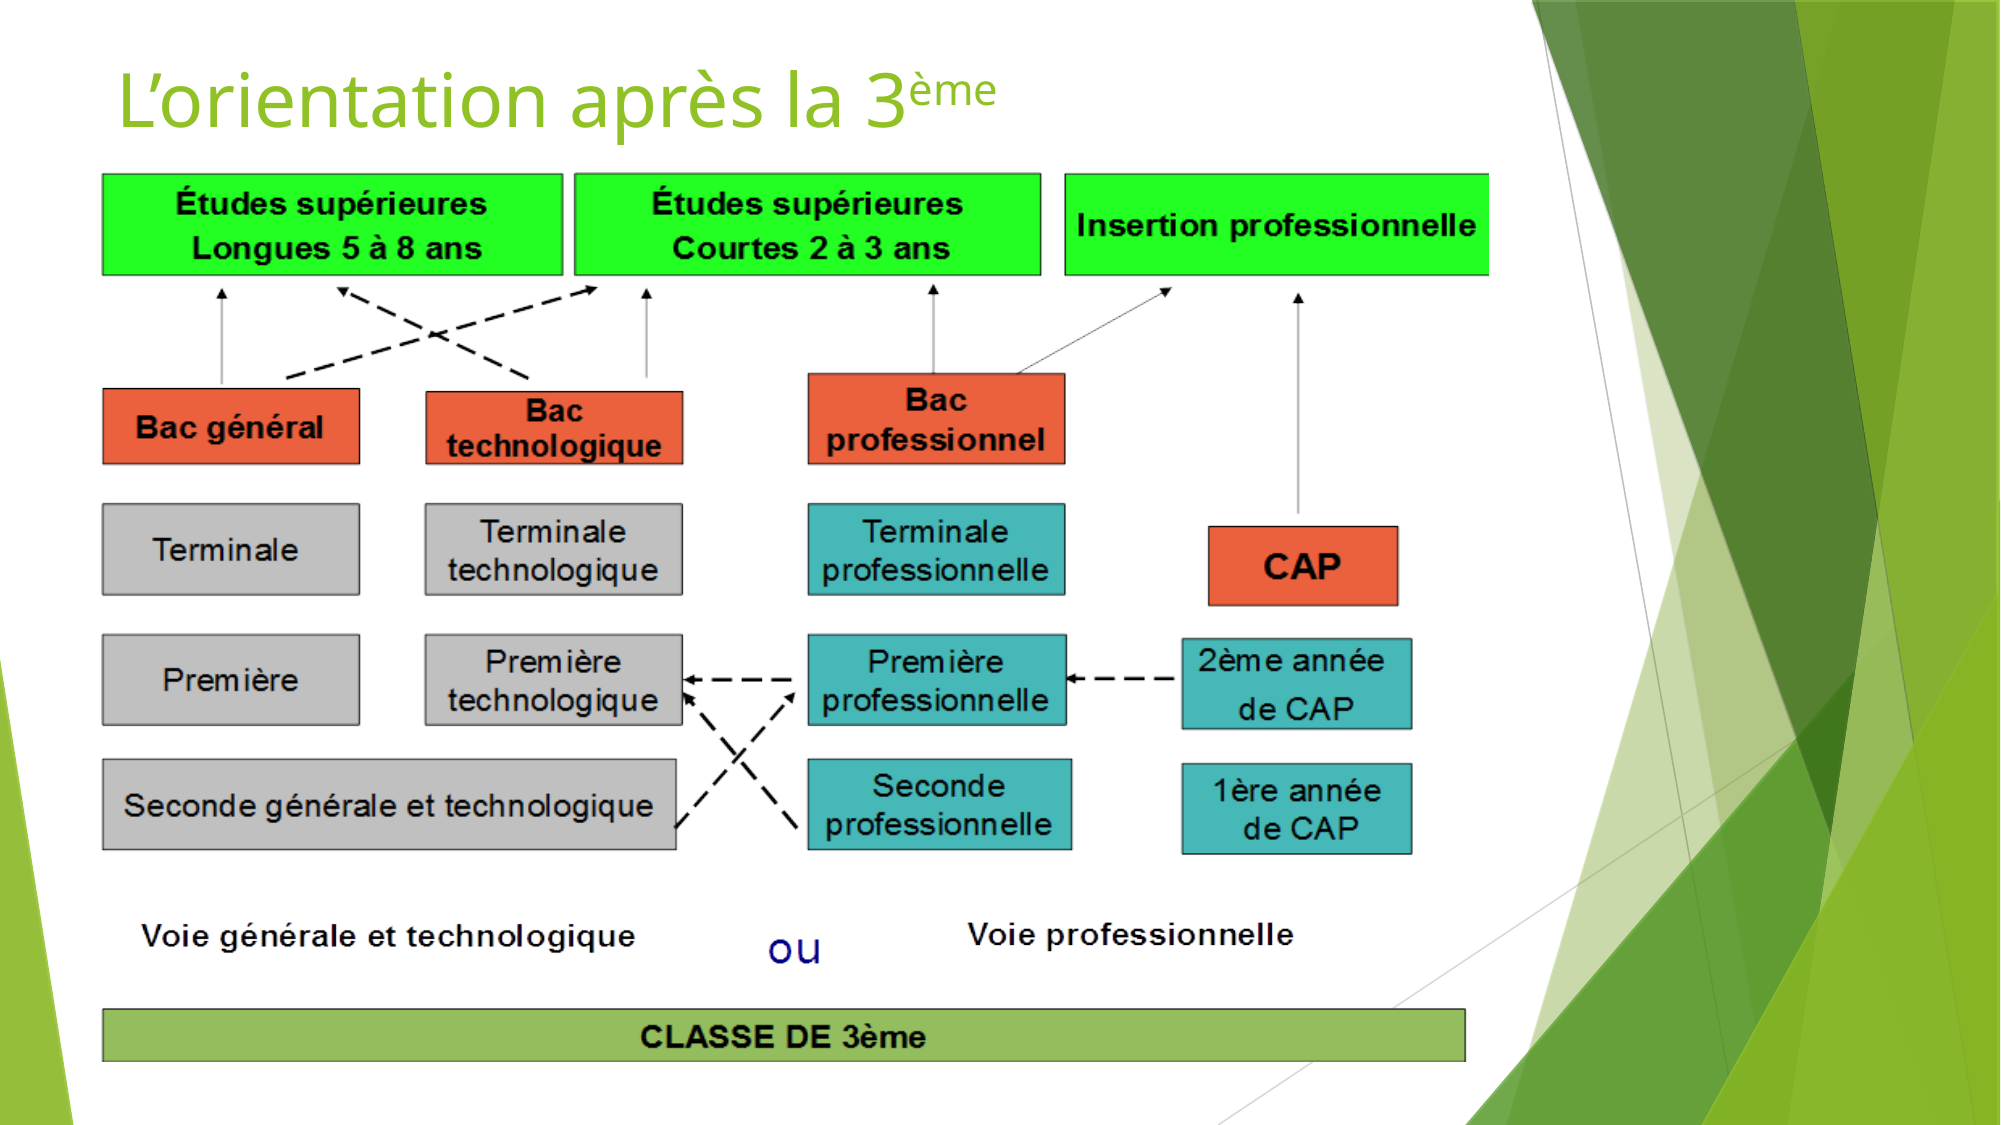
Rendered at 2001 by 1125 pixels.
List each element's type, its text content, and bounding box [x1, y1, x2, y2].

picture [101, 172, 1489, 1062]
title L’orientation après la 3ème [101, 45, 1512, 173]
